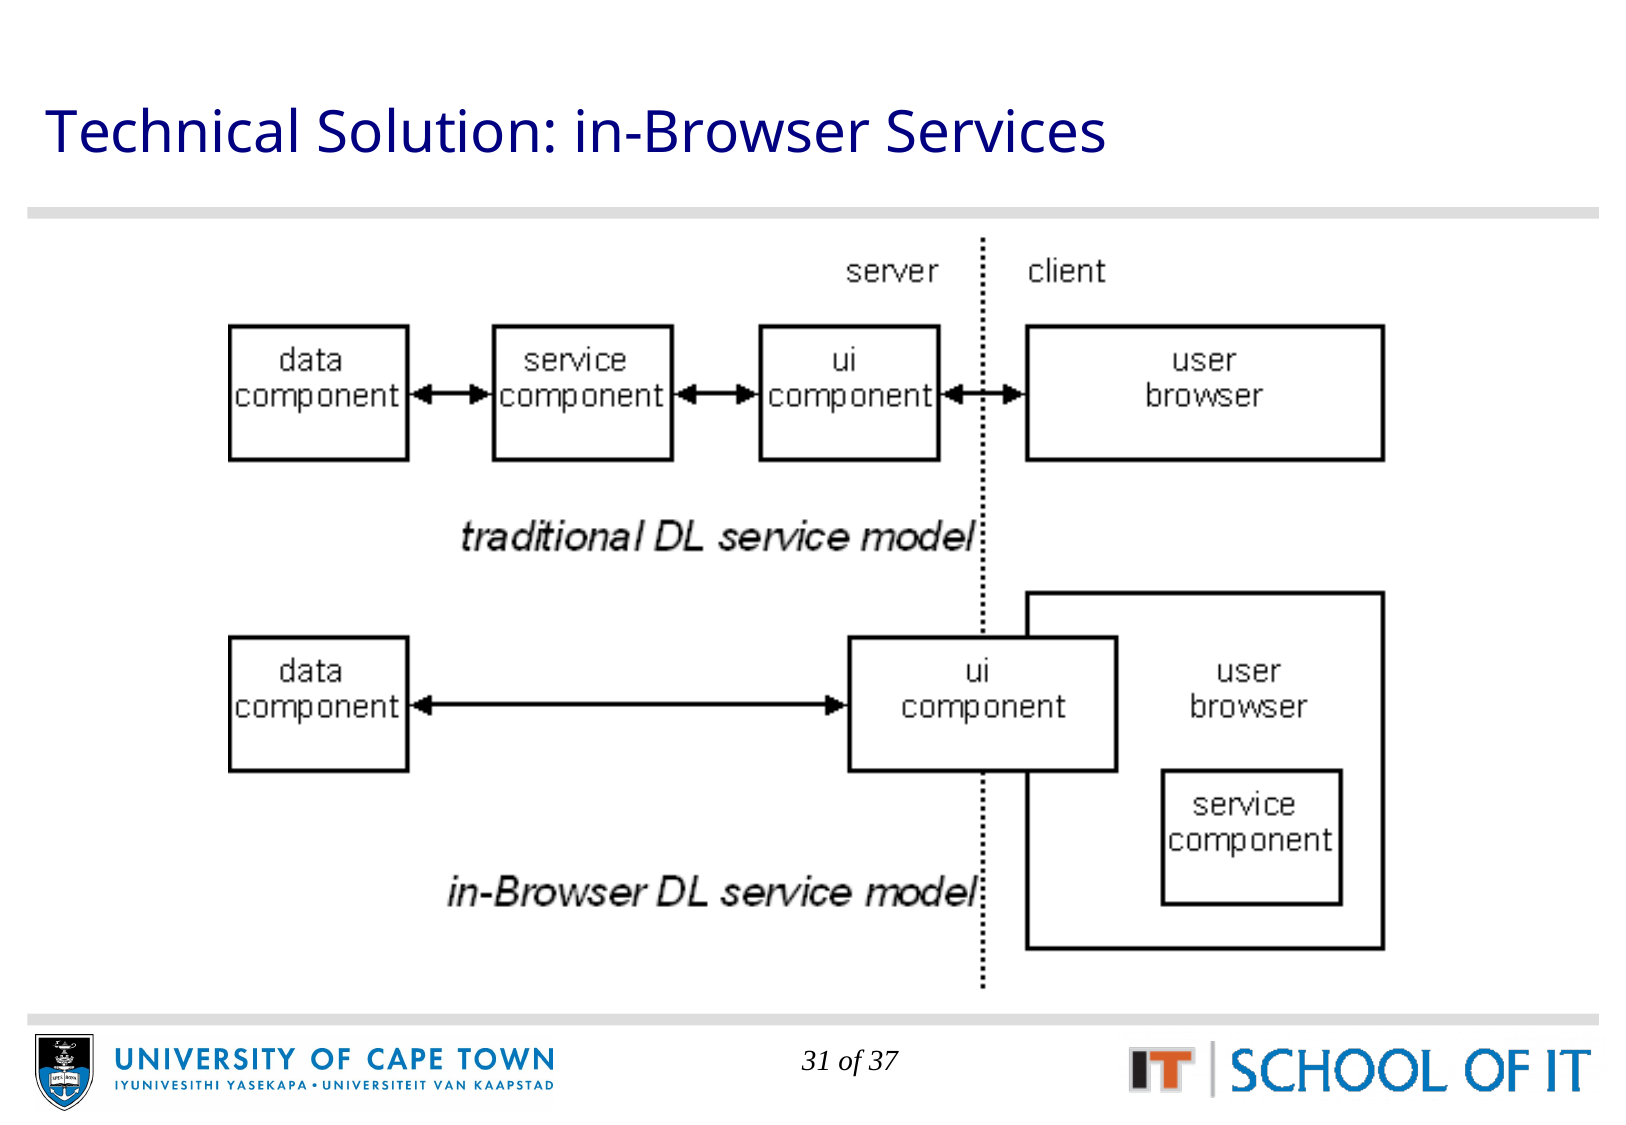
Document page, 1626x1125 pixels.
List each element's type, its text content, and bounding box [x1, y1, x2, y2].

picture [35, 1034, 553, 1111]
picture [228, 236, 1388, 998]
title Technical Solution: in-Browser Services [45, 66, 1583, 194]
picture [1118, 1030, 1606, 1109]
